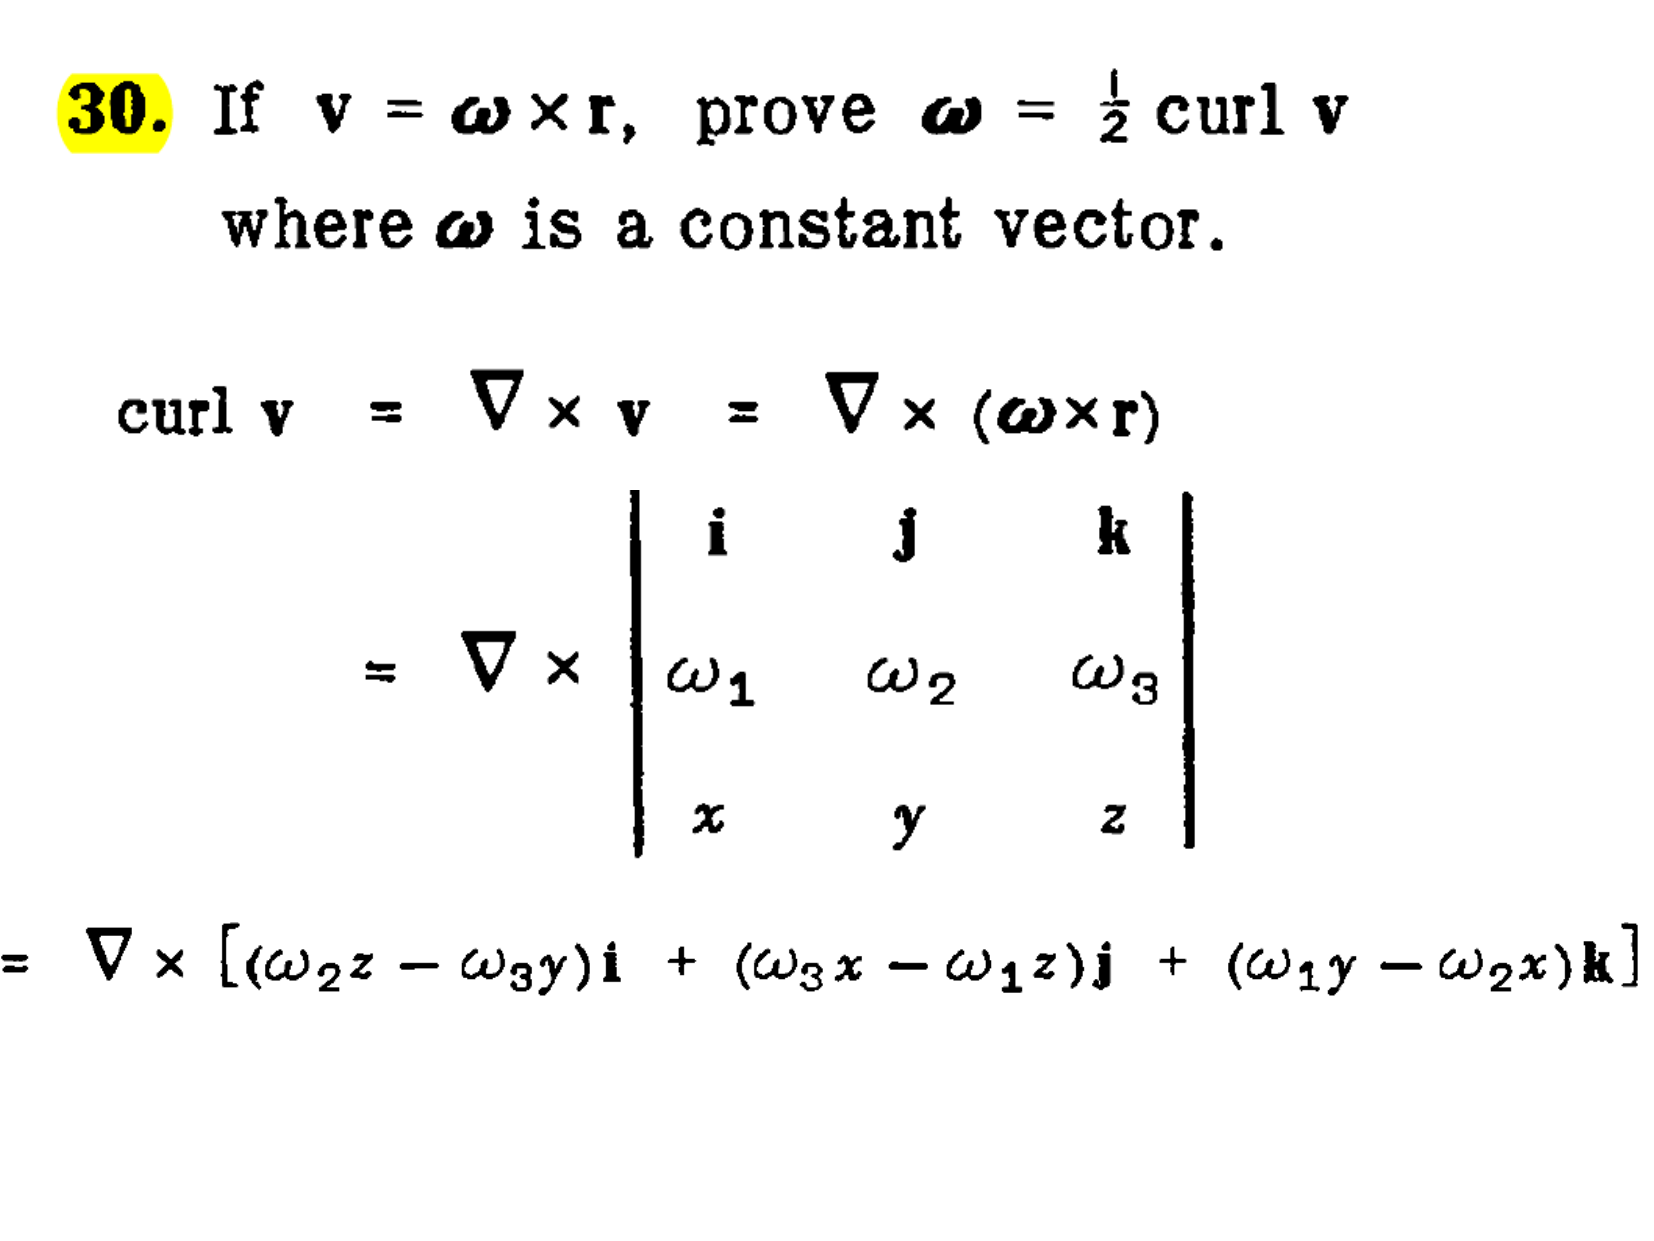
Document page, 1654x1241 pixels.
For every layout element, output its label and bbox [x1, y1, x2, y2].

picture [111, 330, 1231, 875]
picture [0, 879, 1654, 1016]
picture [47, 23, 1366, 265]
